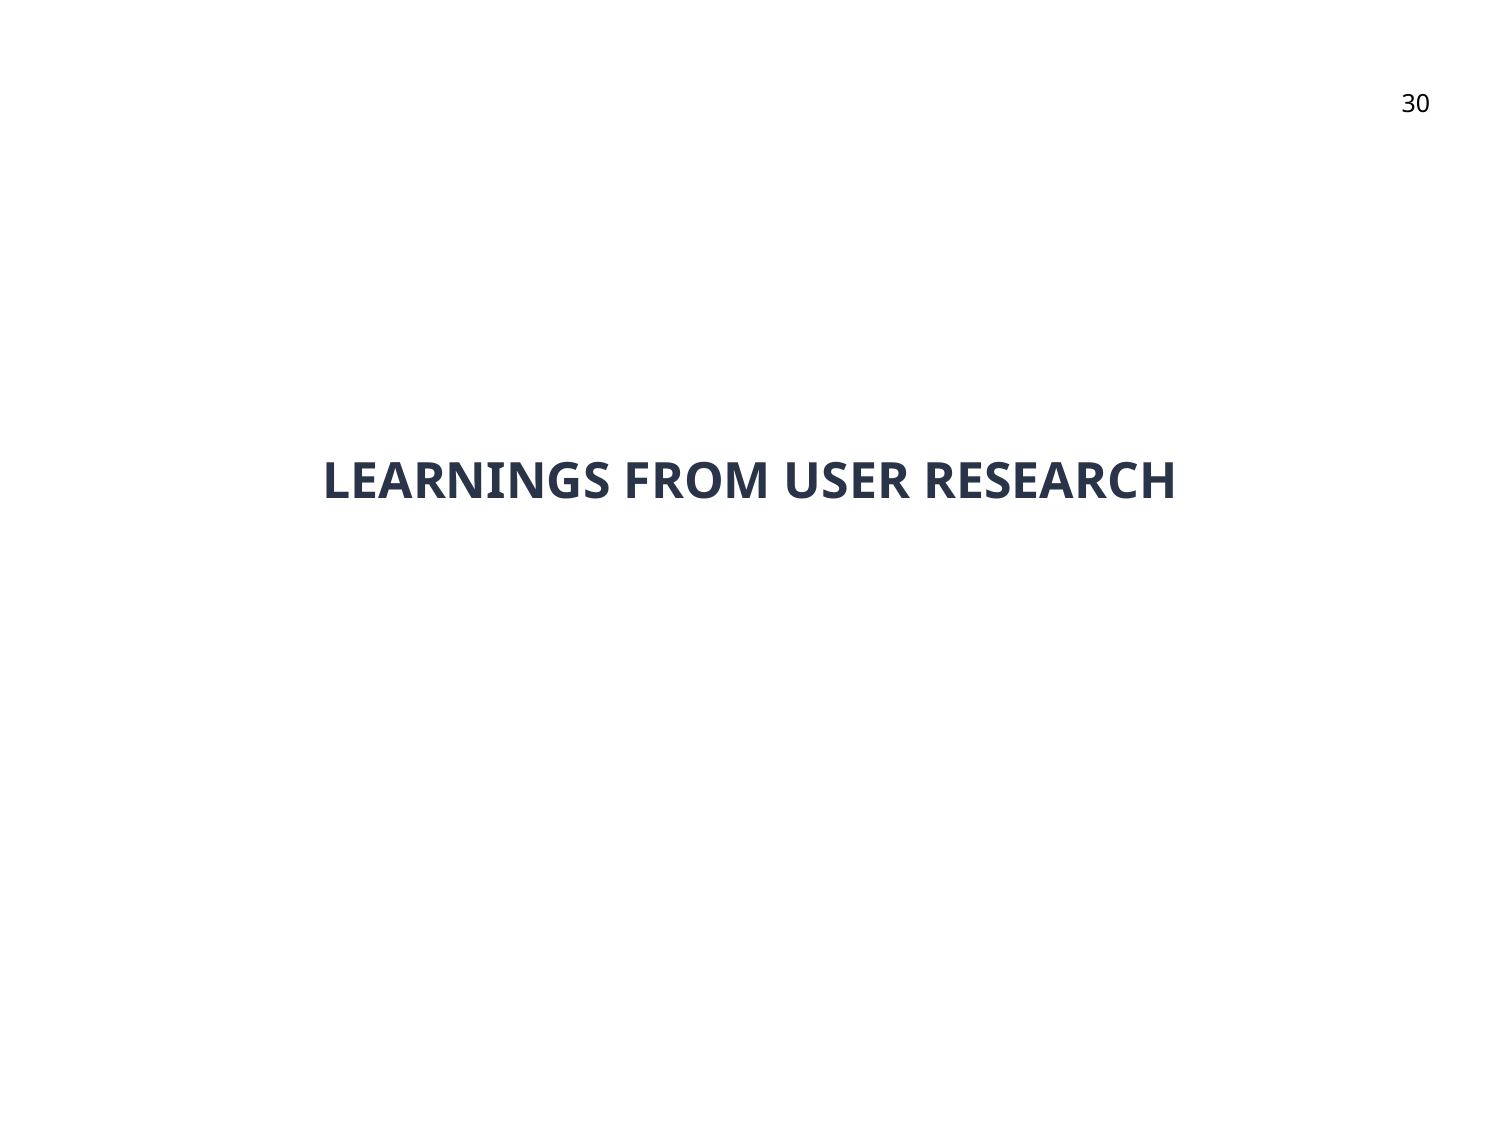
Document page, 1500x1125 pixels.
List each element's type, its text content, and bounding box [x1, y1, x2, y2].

slide_number <number> [1388, 87, 1431, 148]
text_box LEARNINGS FROM USER RESEARCH [267, 448, 1233, 619]
